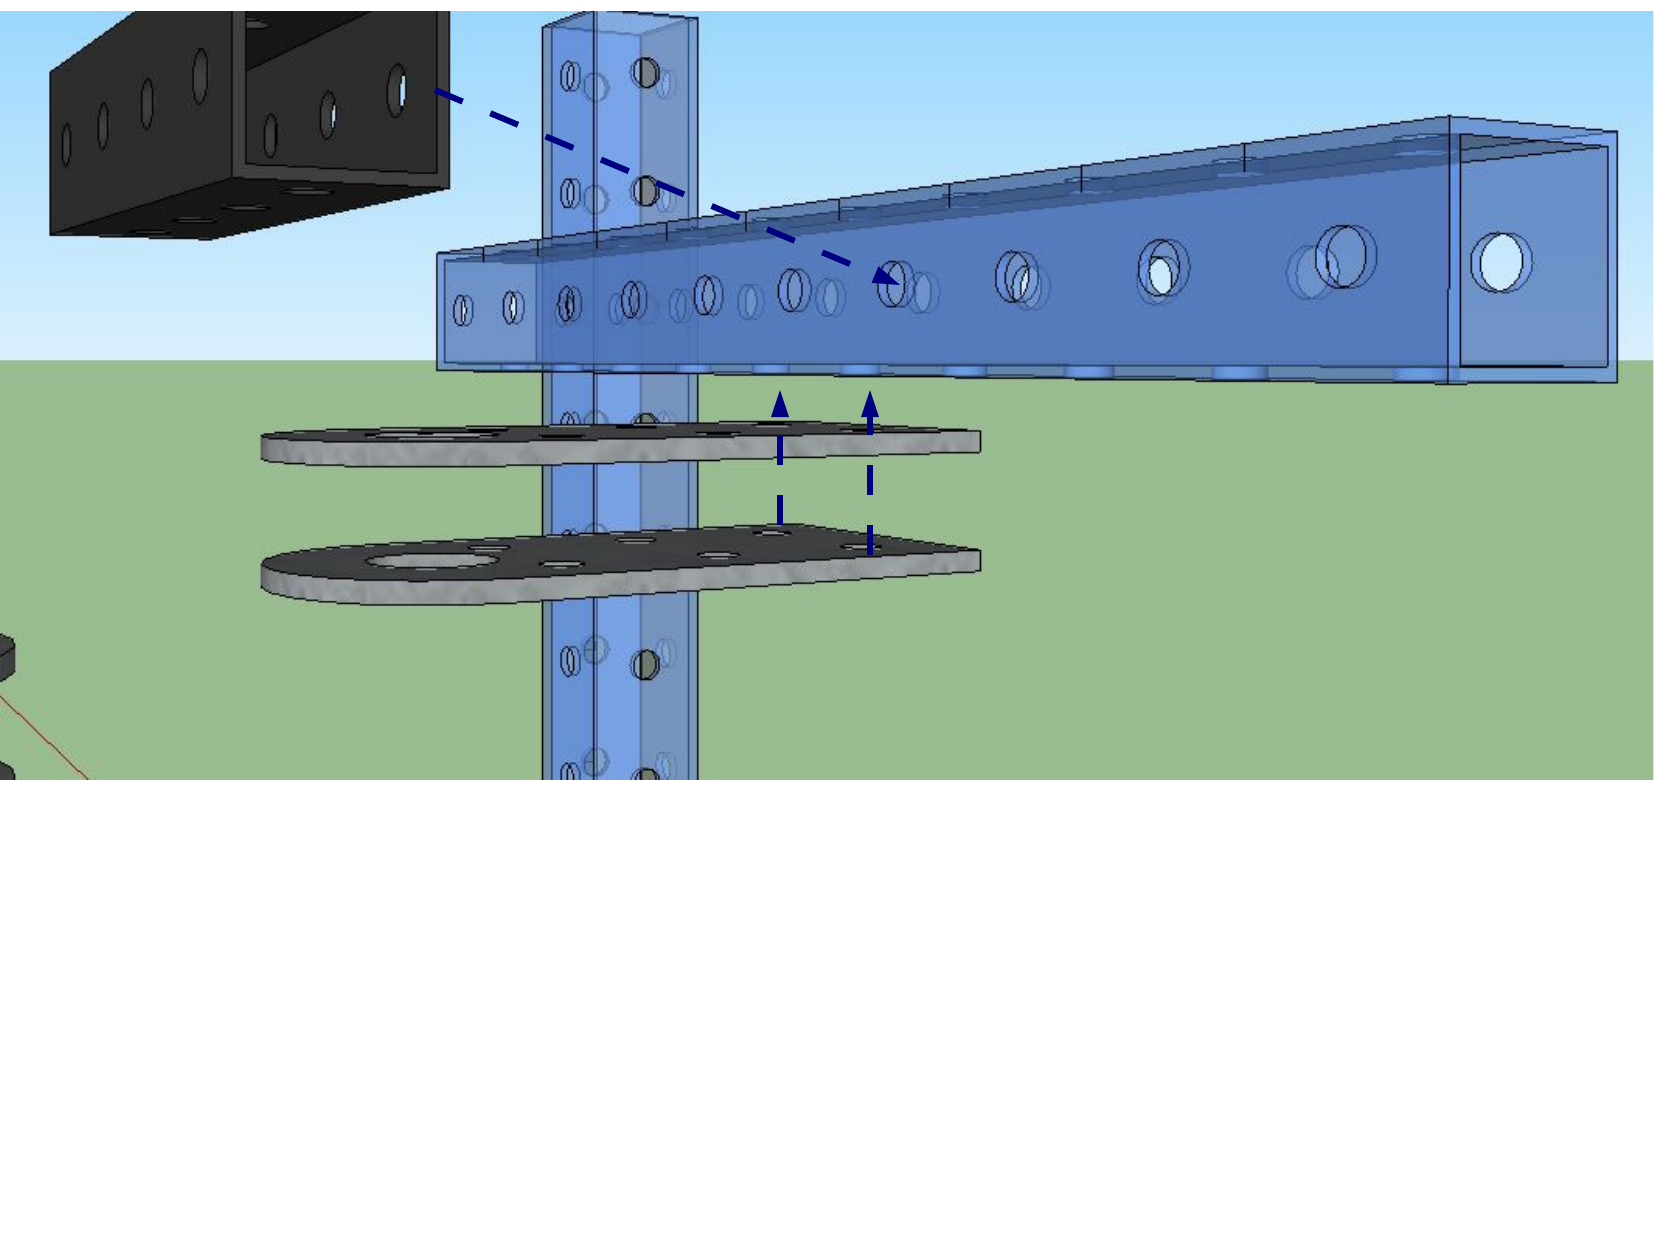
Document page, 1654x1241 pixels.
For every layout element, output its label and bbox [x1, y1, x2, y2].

picture [0, 11, 1654, 781]
